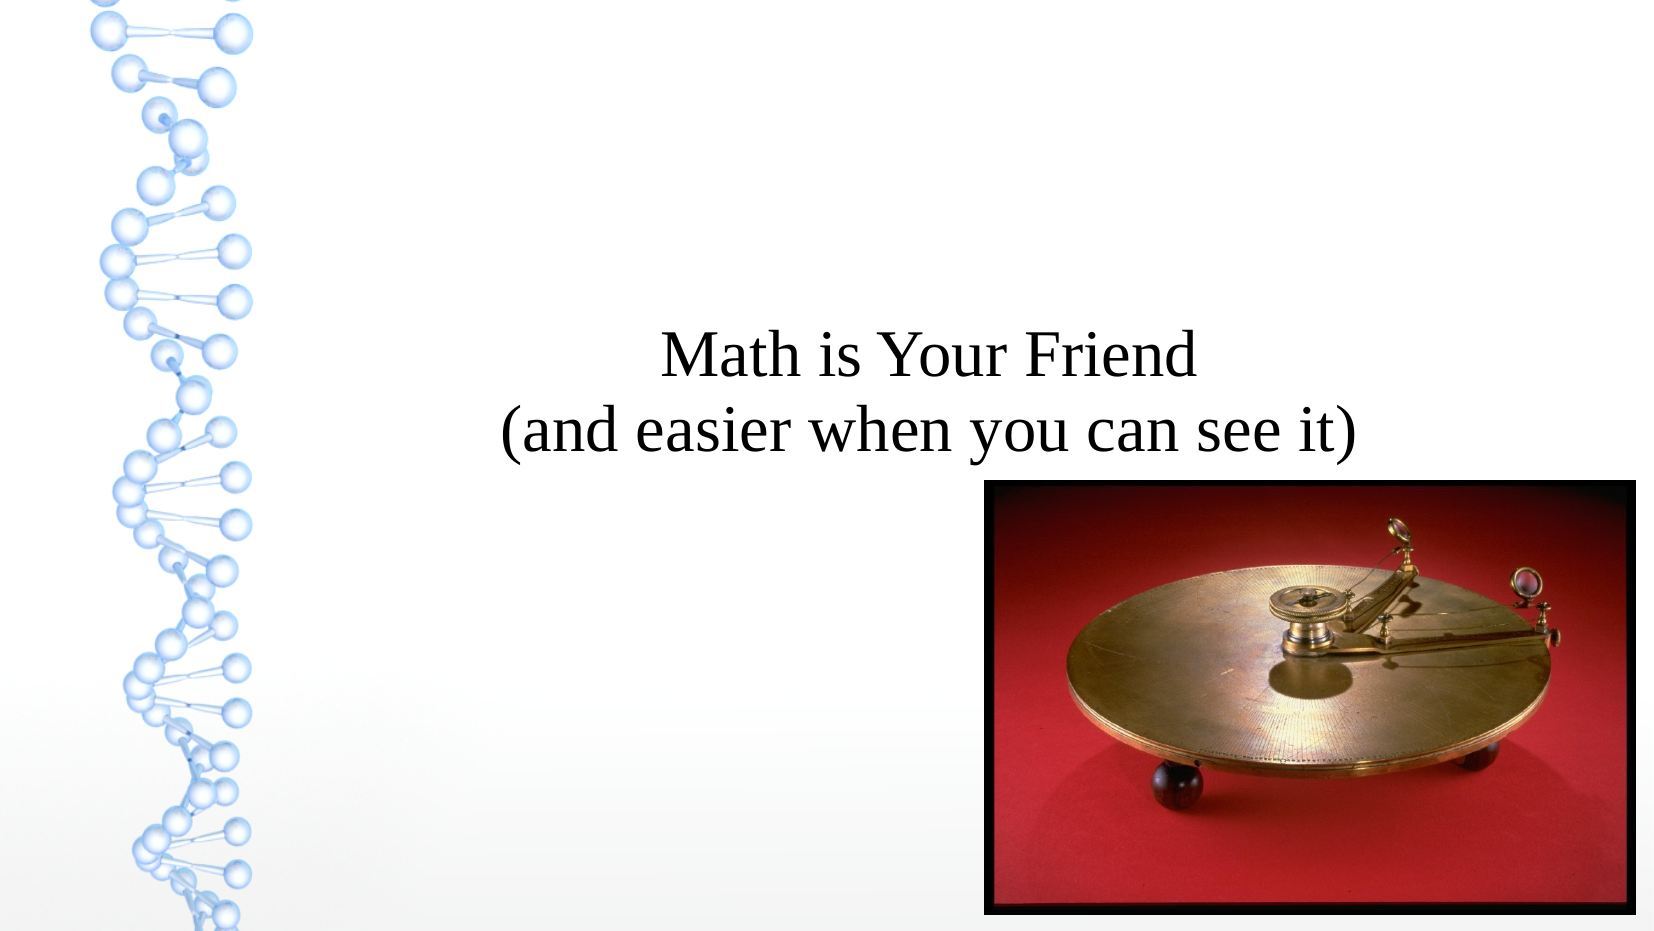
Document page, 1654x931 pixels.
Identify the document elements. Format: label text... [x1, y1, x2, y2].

subtitle Math is Your Friend (and easier when you can see it) [265, 35, 1595, 748]
picture [0, 0, 1654, 931]
